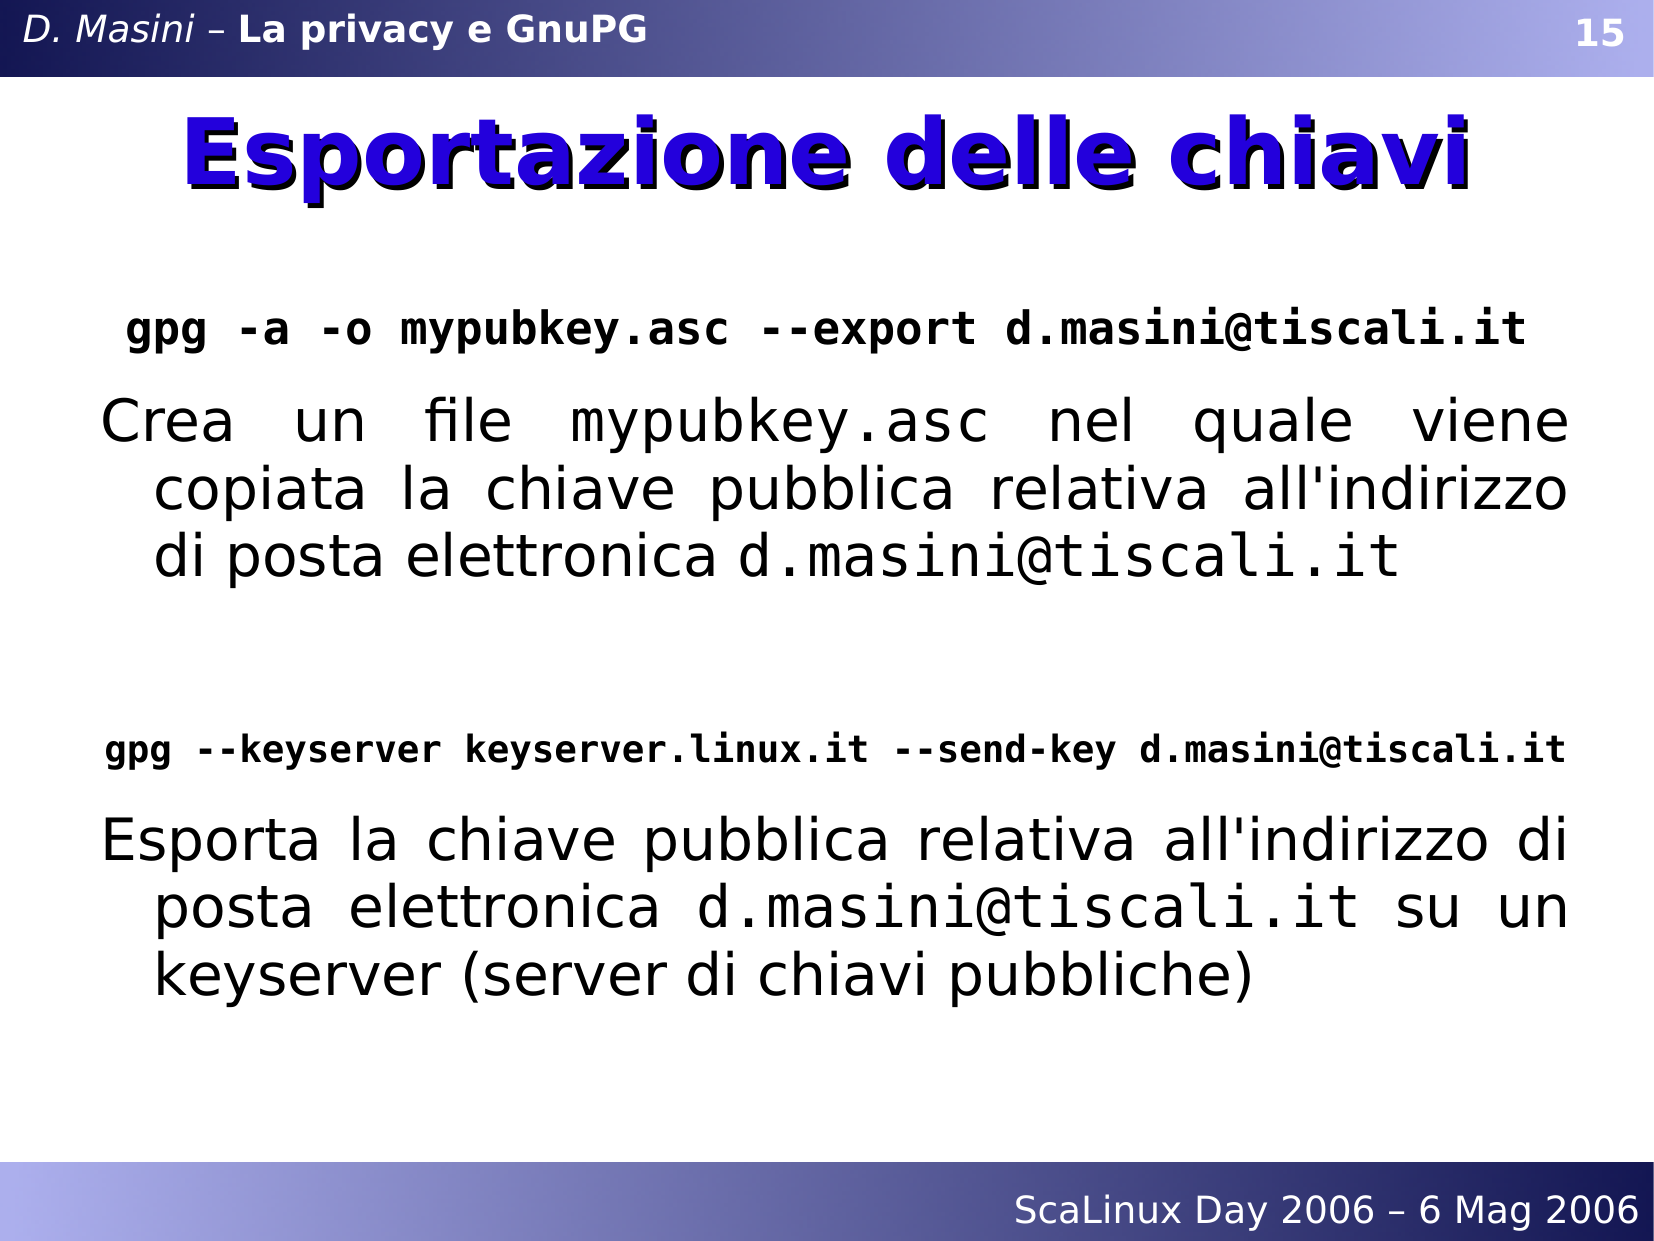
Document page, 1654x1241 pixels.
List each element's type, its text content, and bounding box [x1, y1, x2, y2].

text_box <numero> [1387, 4, 1638, 89]
text_box D. Masini – La privacy e GnuPG [7, 0, 650, 60]
text_box ScaLinux Day 2006 – 6 Mag 2006 [999, 1181, 1644, 1240]
list gpg -a -o mypubkey.asc --export d.masini@tiscali.it Crea un file mypubkey.asc nel quale viene copiata la chiave pubblica relativa all'indirizzo di posta elettronica d.masini@tiscali.it gpg --keyserver keyserver.linux.it --send-key d.masini@tiscali.it Esporta la chiave pubblica relativa all'indirizzo di posta elettronica d.masini@tiscali.it su un keyserver (server di chiavi pubbliche) [82, 290, 1571, 1109]
picture [0, 0, 1654, 1241]
title Esportazione delle chiavi [82, 49, 1571, 257]
